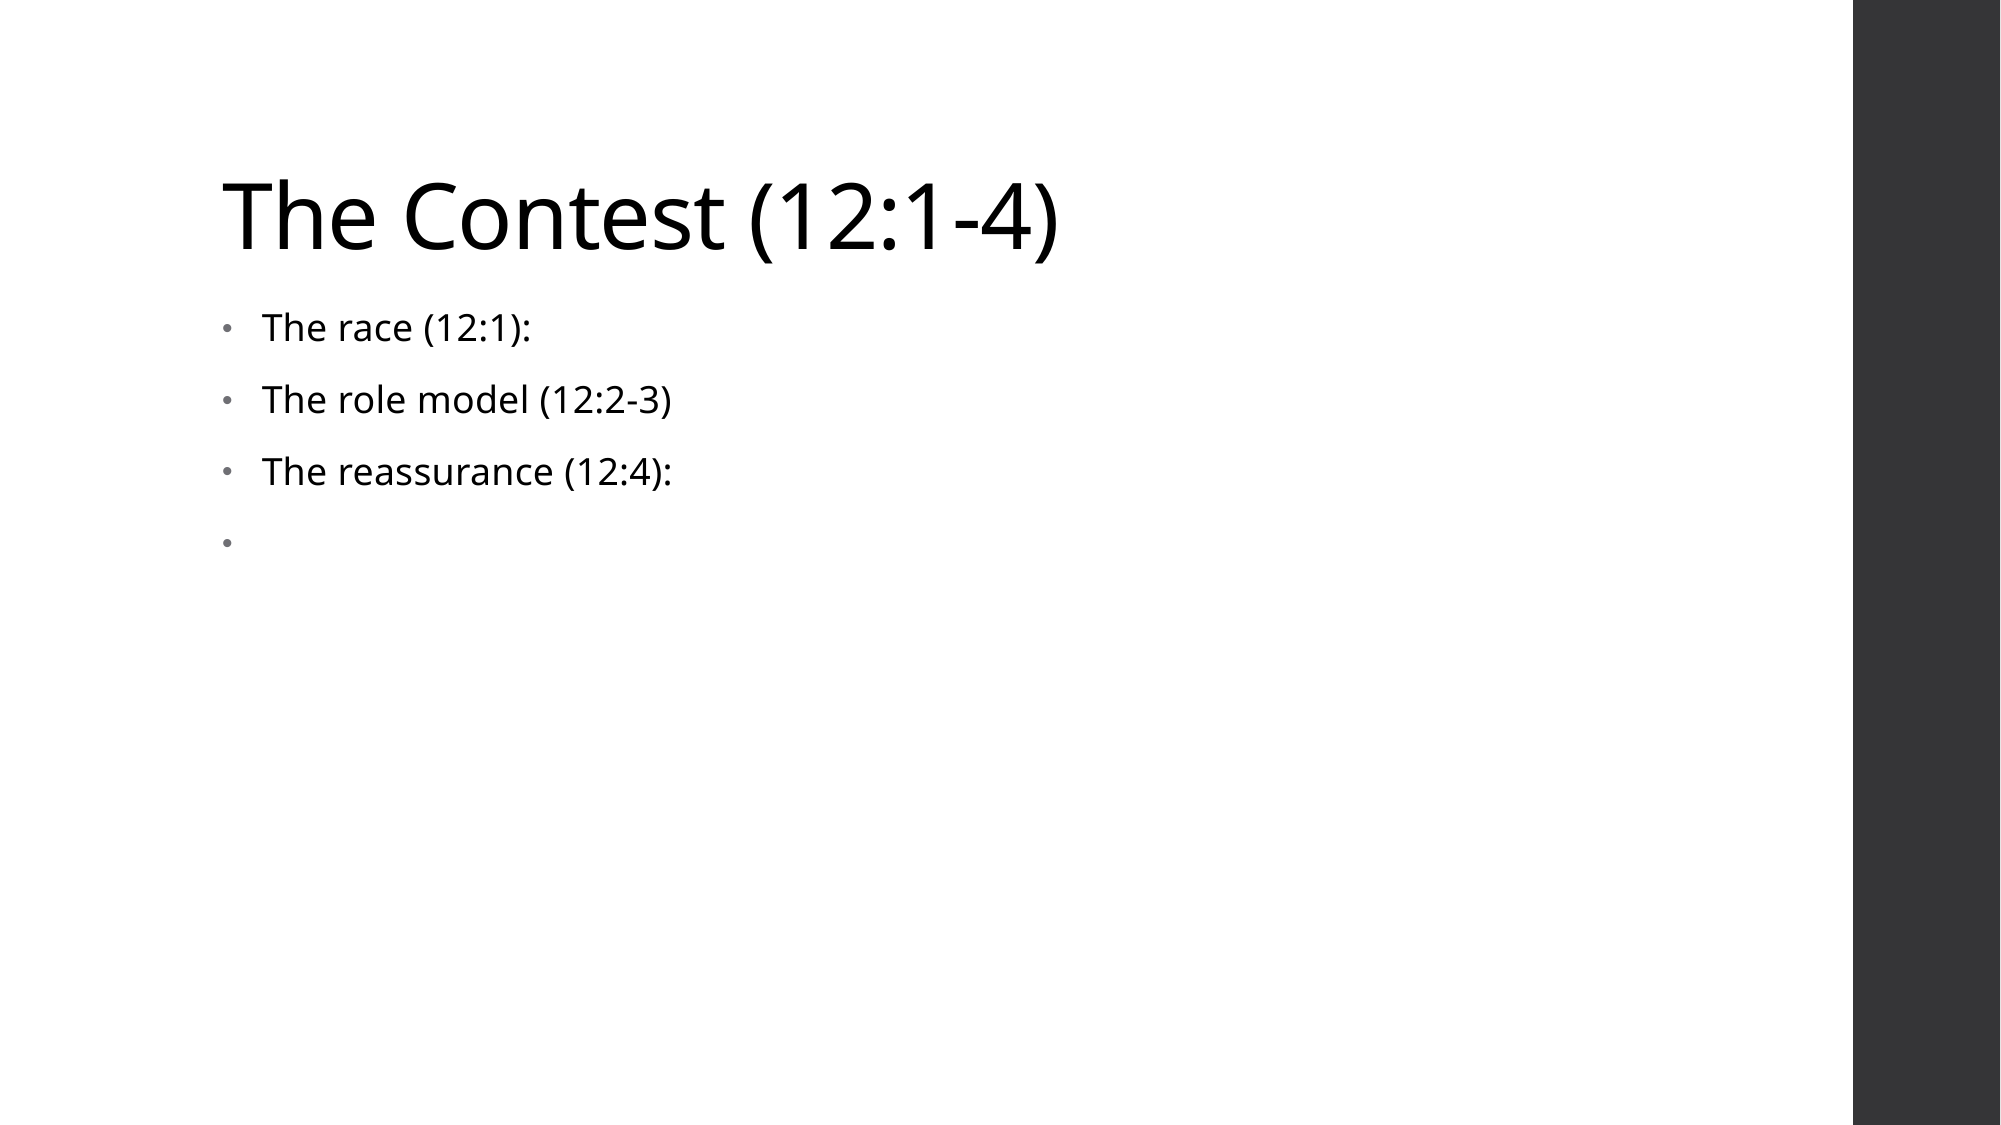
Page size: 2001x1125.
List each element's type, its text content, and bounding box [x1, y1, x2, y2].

title The Contest (12:1-4) [206, 60, 1797, 278]
list The race (12:1): The role model (12:2-3) The reassurance (12:4): [206, 299, 1617, 1014]
